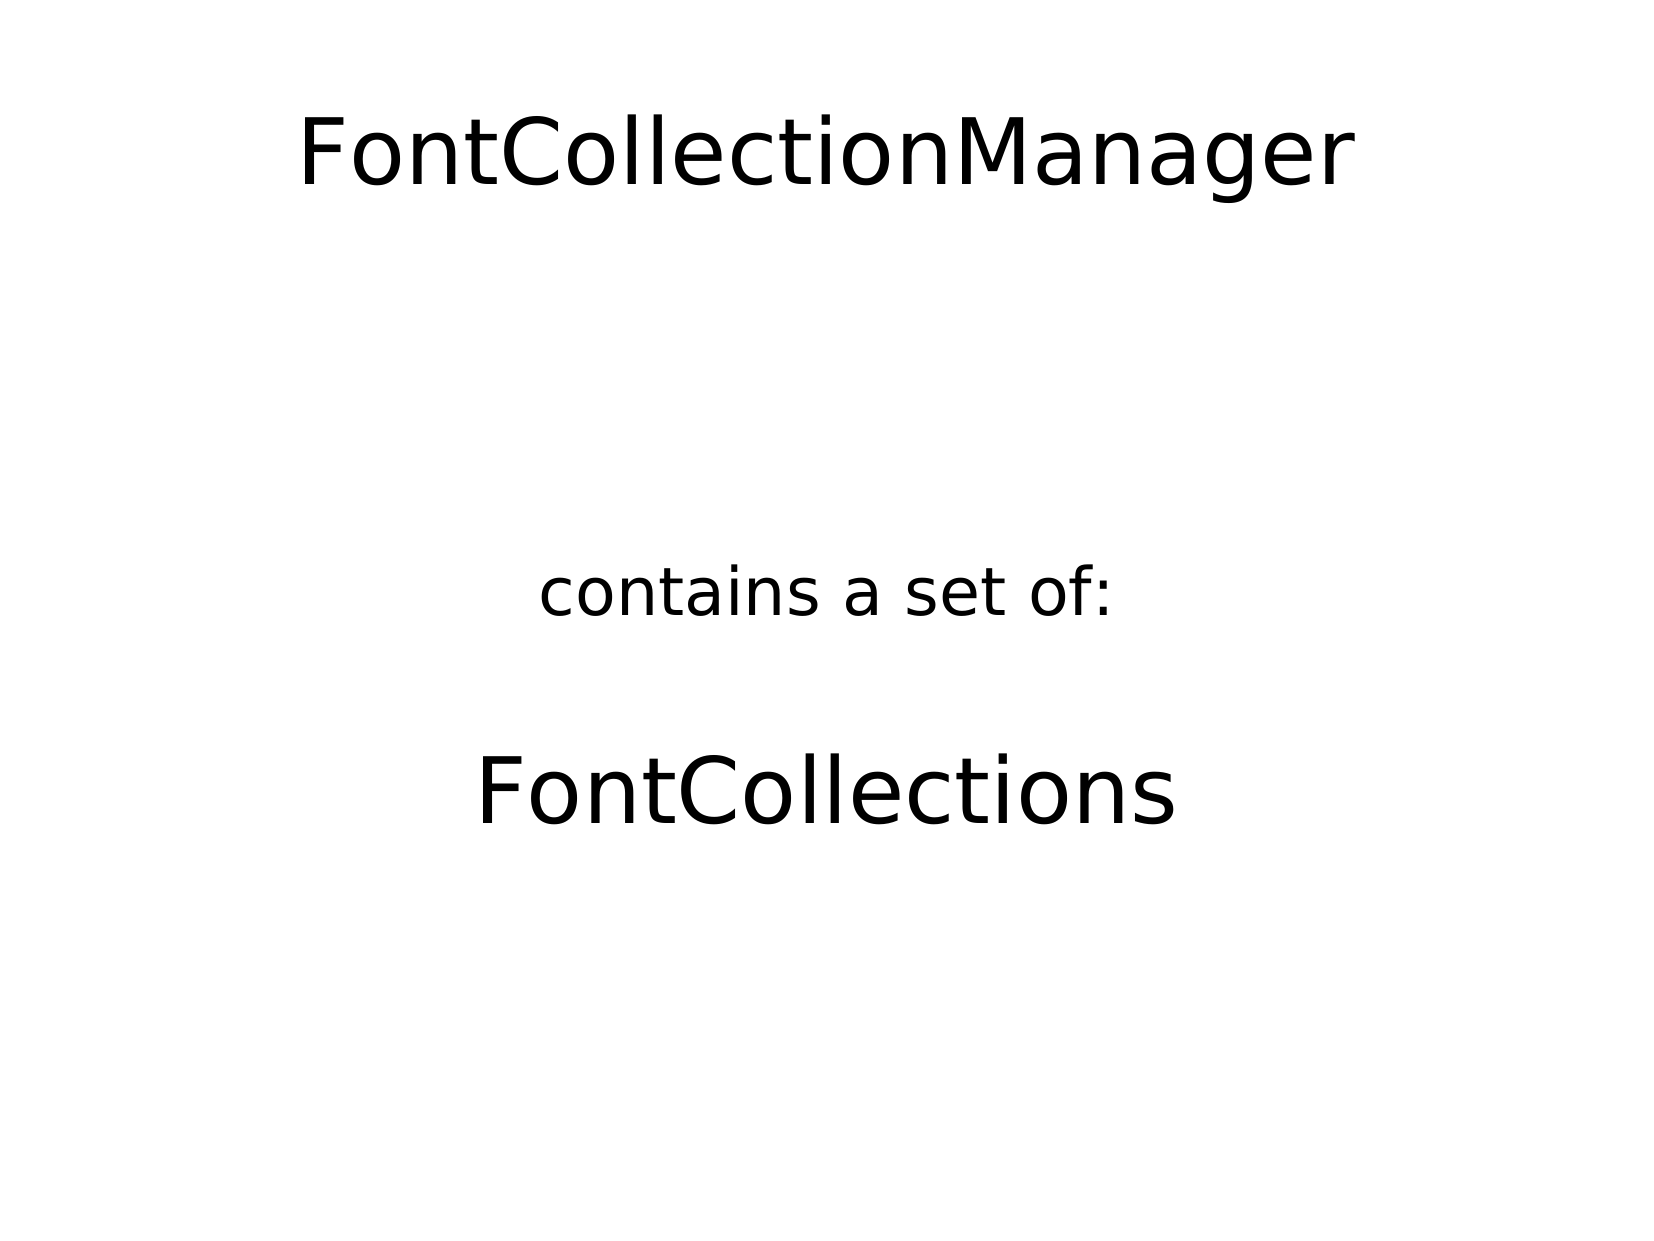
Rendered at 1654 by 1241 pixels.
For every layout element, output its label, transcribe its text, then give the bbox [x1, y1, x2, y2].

title FontCollectionManager [82, 56, 1571, 250]
subtitle contains a set of: FontCollections [82, 297, 1571, 1102]
